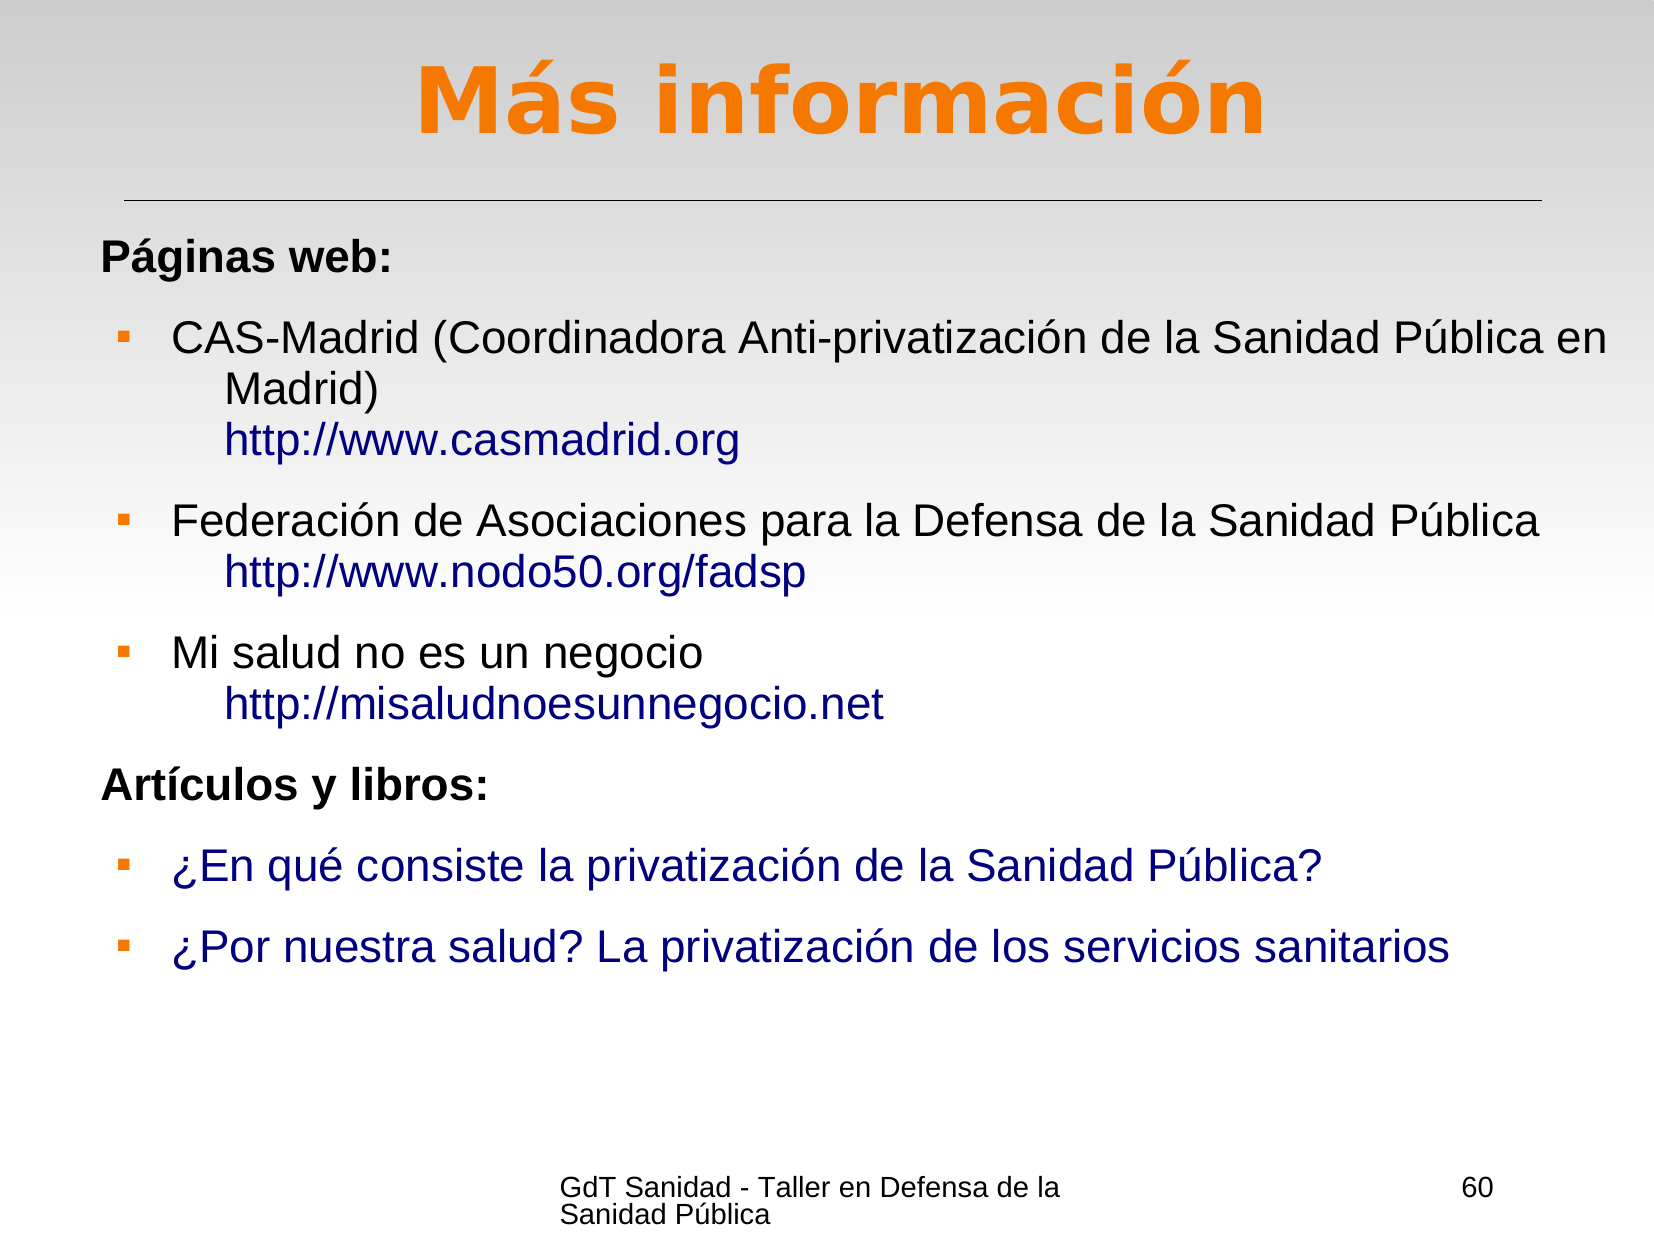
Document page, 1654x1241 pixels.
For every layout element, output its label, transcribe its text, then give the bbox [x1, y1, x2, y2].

list Páginas web: CAS-Madrid (Coordinadora Anti-privatización de la Sanidad Pública en Madrid) http://www.casmadrid.org Federación de Asociaciones para la Defensa de la Sanidad Pública http://www.nodo50.org/fadsp Mi salud no es un negocio http://misaludnoesunnegocio.net Artículos y libros: ¿En qué consiste la privatización de la Sanidad Pública? ¿Por nuestra salud? La privatización de los servicios sanitarios [82, 231, 1625, 1040]
title Más información [59, 25, 1625, 178]
